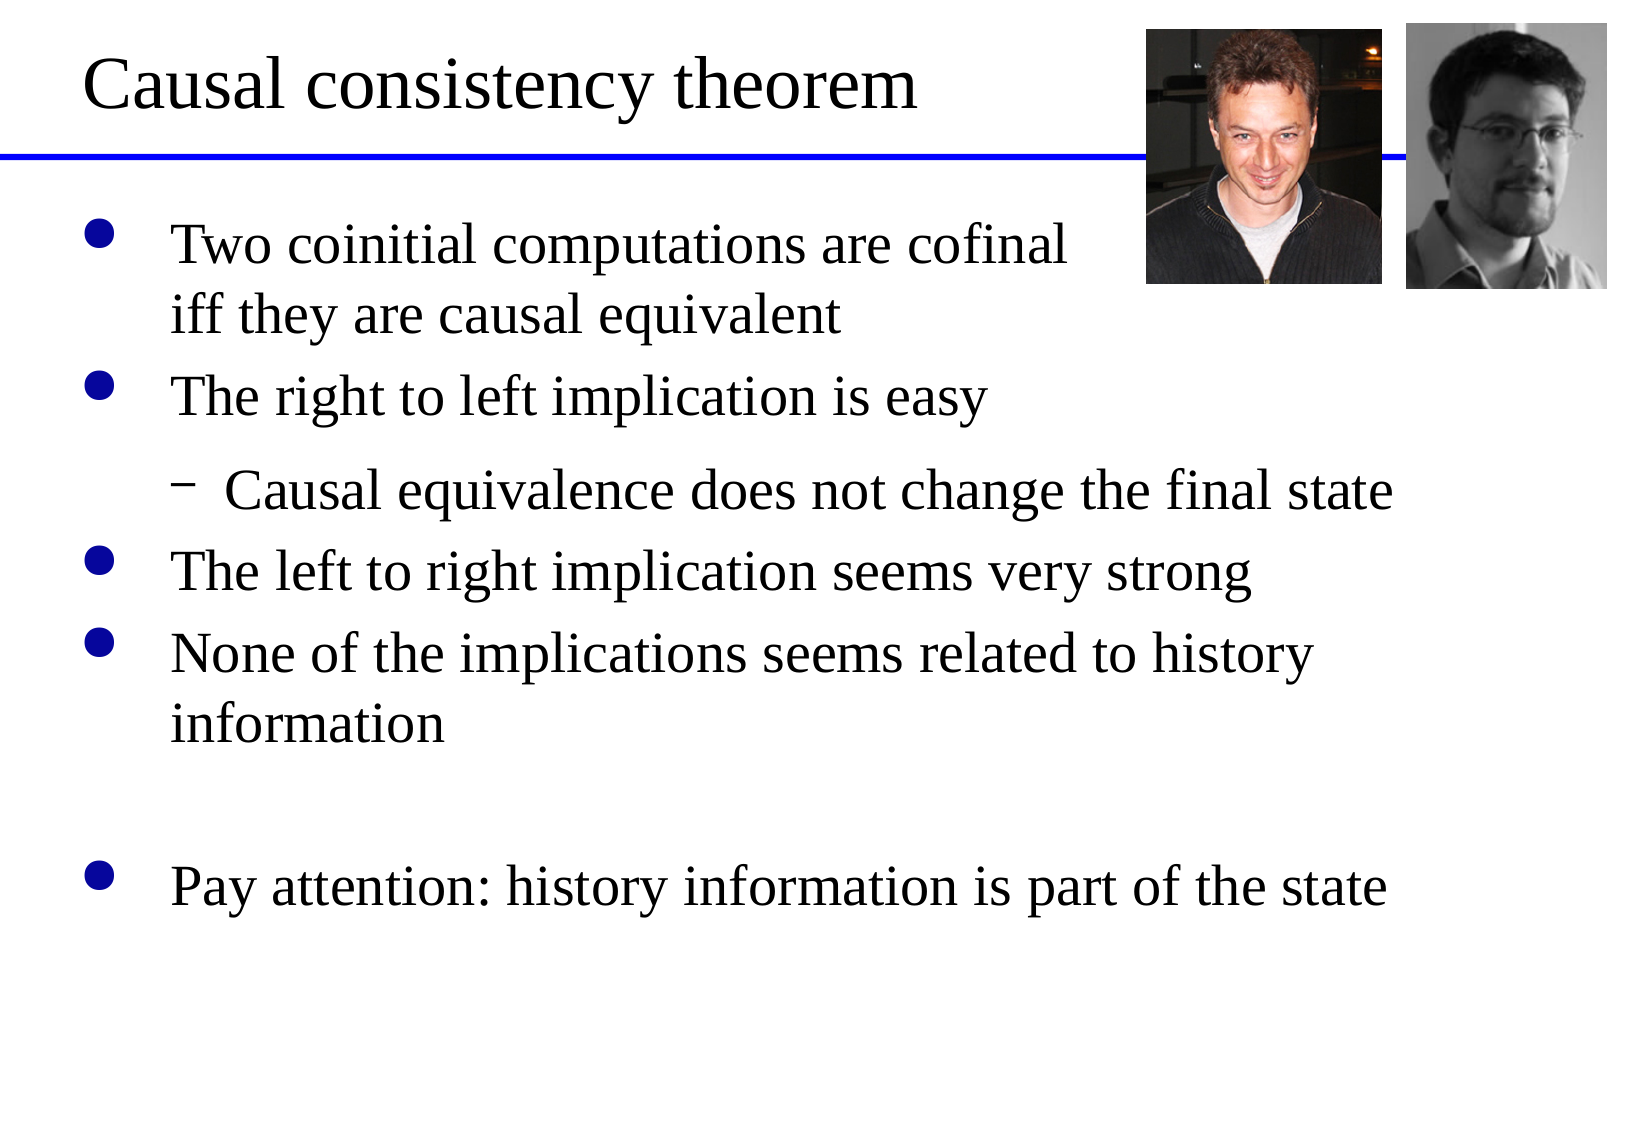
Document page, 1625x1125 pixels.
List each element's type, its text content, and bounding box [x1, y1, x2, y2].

title Causal consistency theorem [67, 27, 1406, 131]
picture [1146, 29, 1382, 284]
list Two coinitial computations are cofinal iff they are causal equivalent The right to left implication is easy Causal equivalence does not change the final state The left to right implication seems very strong None of the implications seems related to history information Pay attention: history information is part of the state [67, 198, 1478, 1061]
picture [1406, 23, 1607, 289]
